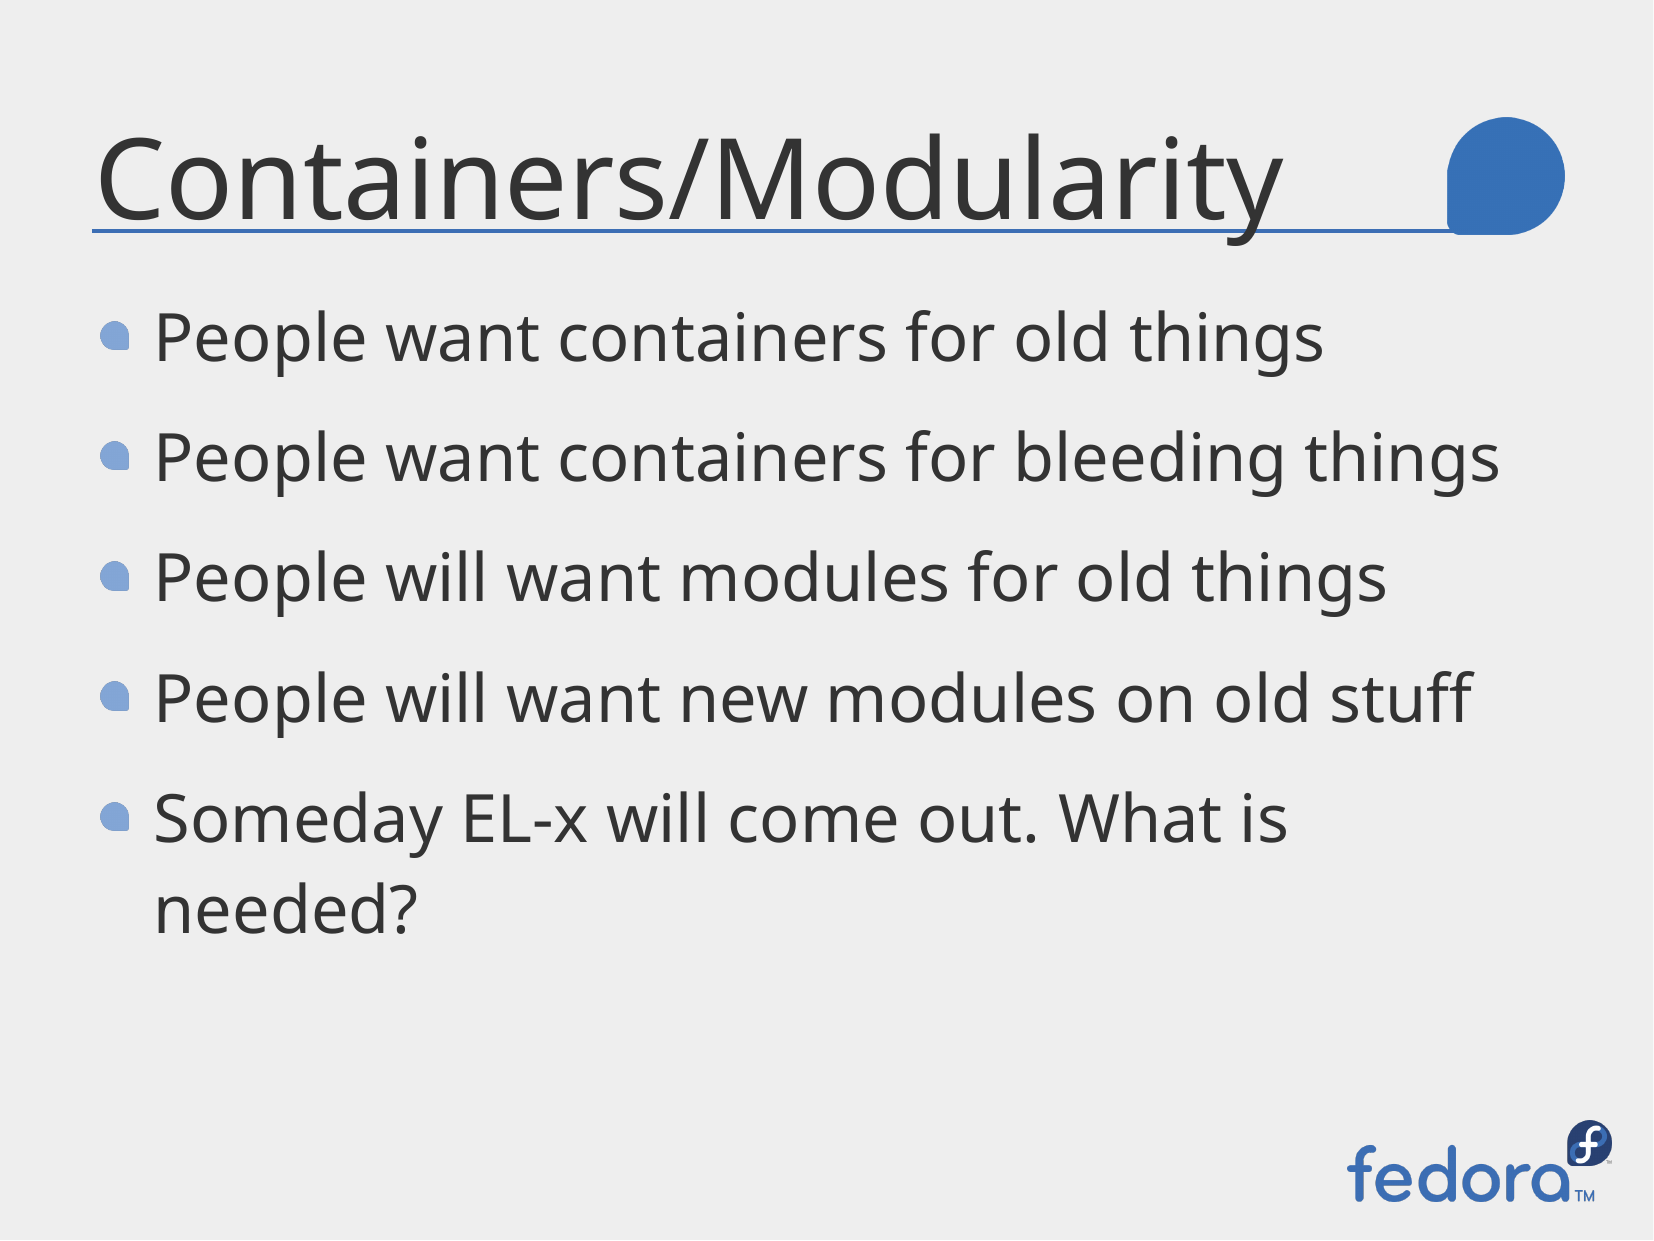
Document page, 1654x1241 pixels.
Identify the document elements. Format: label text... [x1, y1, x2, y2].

picture [1447, 117, 1565, 235]
list People want containers for old things People want containers for bleeding things People will want modules for old things People will want new modules on old stuff Someday EL-x will come out. What is needed? [82, 290, 1571, 1103]
picture [1347, 1120, 1612, 1202]
title Containers/Modularity [94, 100, 1426, 251]
